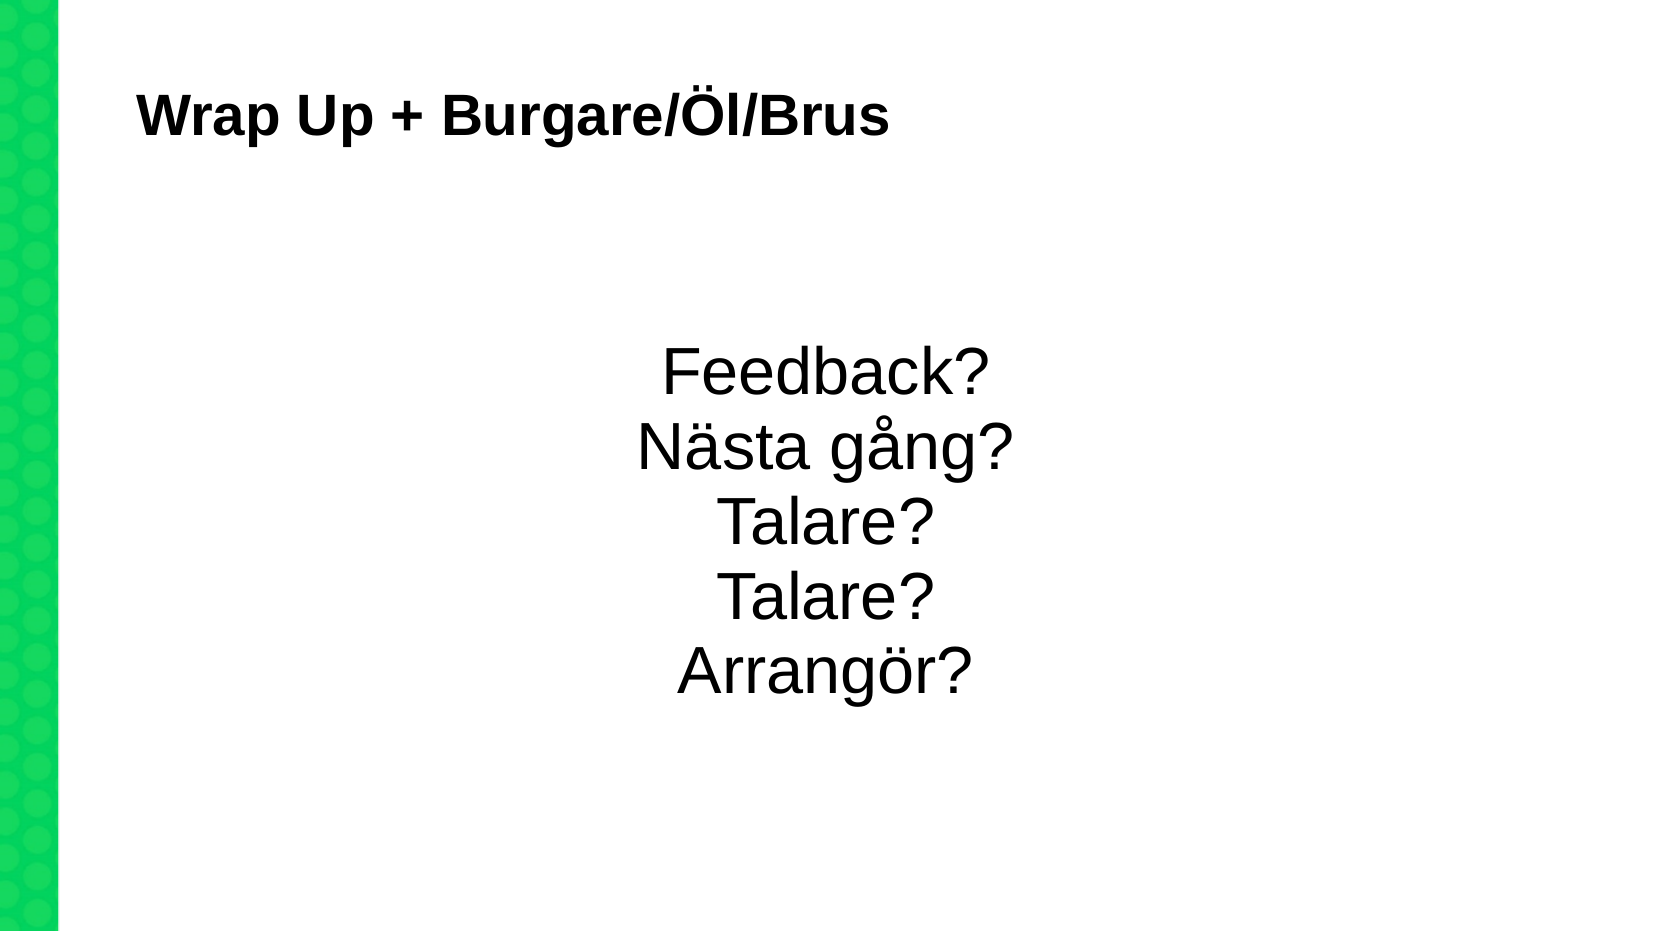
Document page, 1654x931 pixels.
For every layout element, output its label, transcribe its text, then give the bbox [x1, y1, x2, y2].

picture [0, 0, 75, 931]
subtitle Feedback? Nästa gång? Talare? Talare? Arrangör? [121, 217, 1531, 825]
title Wrap Up + Burgare/Öl/Brus [121, 74, 1531, 155]
